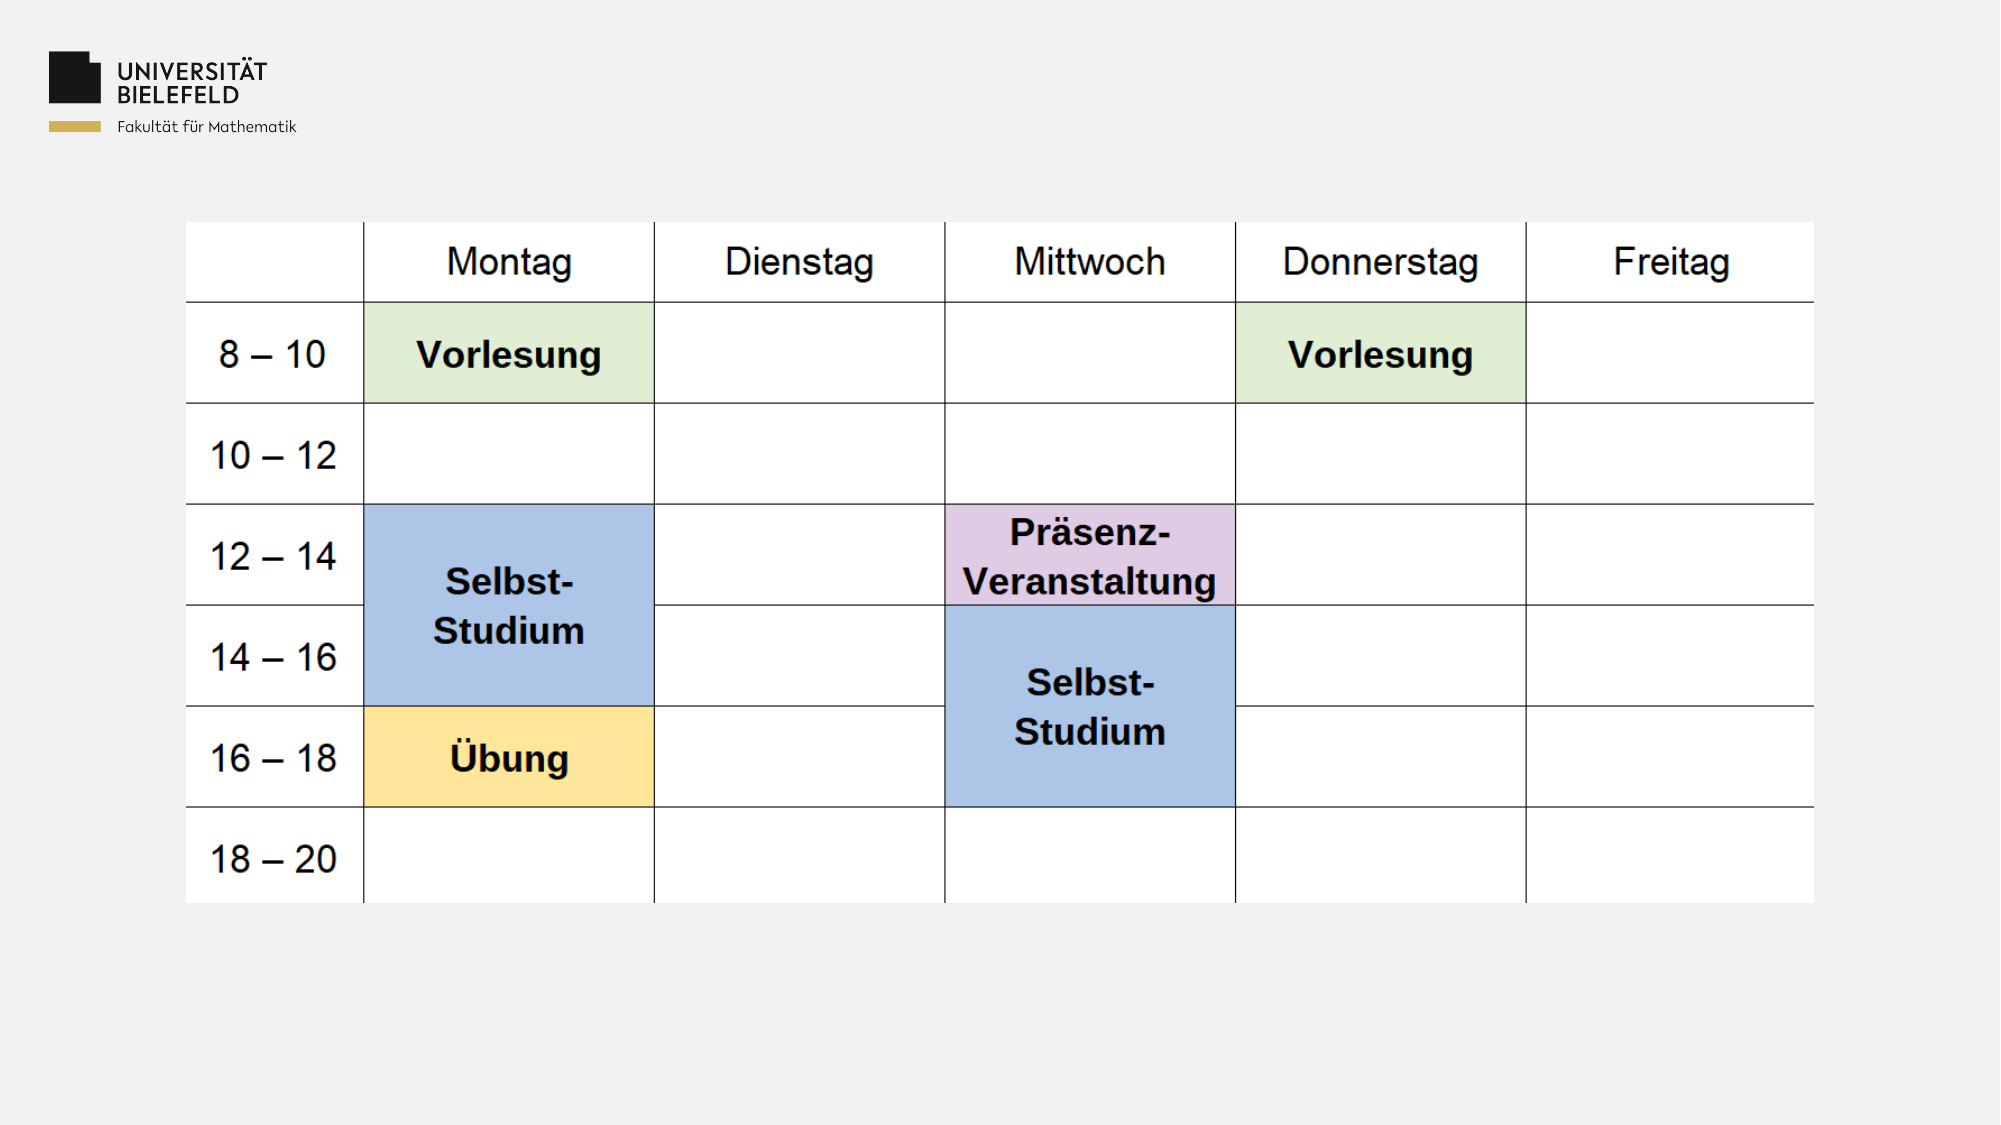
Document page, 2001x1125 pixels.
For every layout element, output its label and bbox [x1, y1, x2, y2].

picture [186, 222, 1814, 903]
